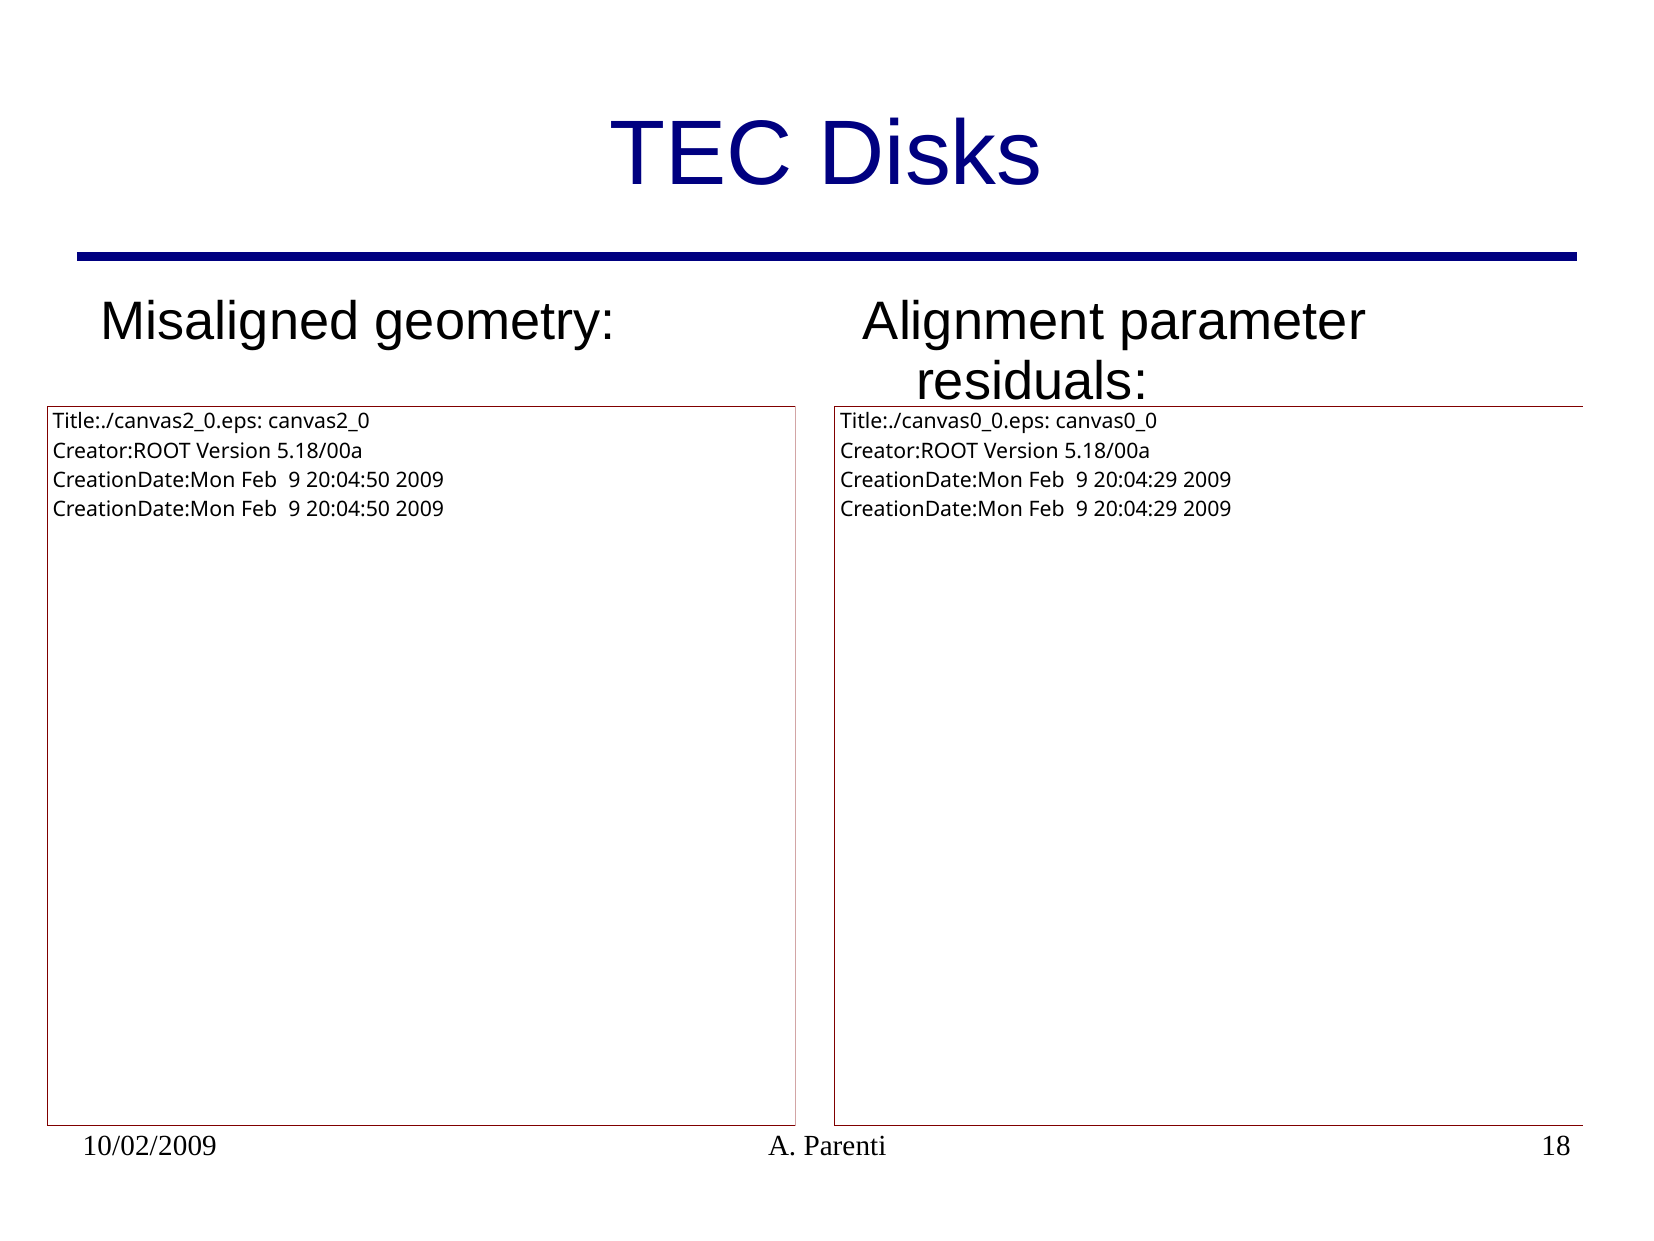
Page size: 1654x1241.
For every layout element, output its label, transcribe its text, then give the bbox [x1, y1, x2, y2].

list Misaligned geometry: [82, 290, 809, 1094]
title TEC Disks [82, 49, 1571, 257]
picture [45, 405, 796, 1126]
list Alignment parameter residuals: [845, 290, 1572, 405]
picture [832, 405, 1583, 1126]
